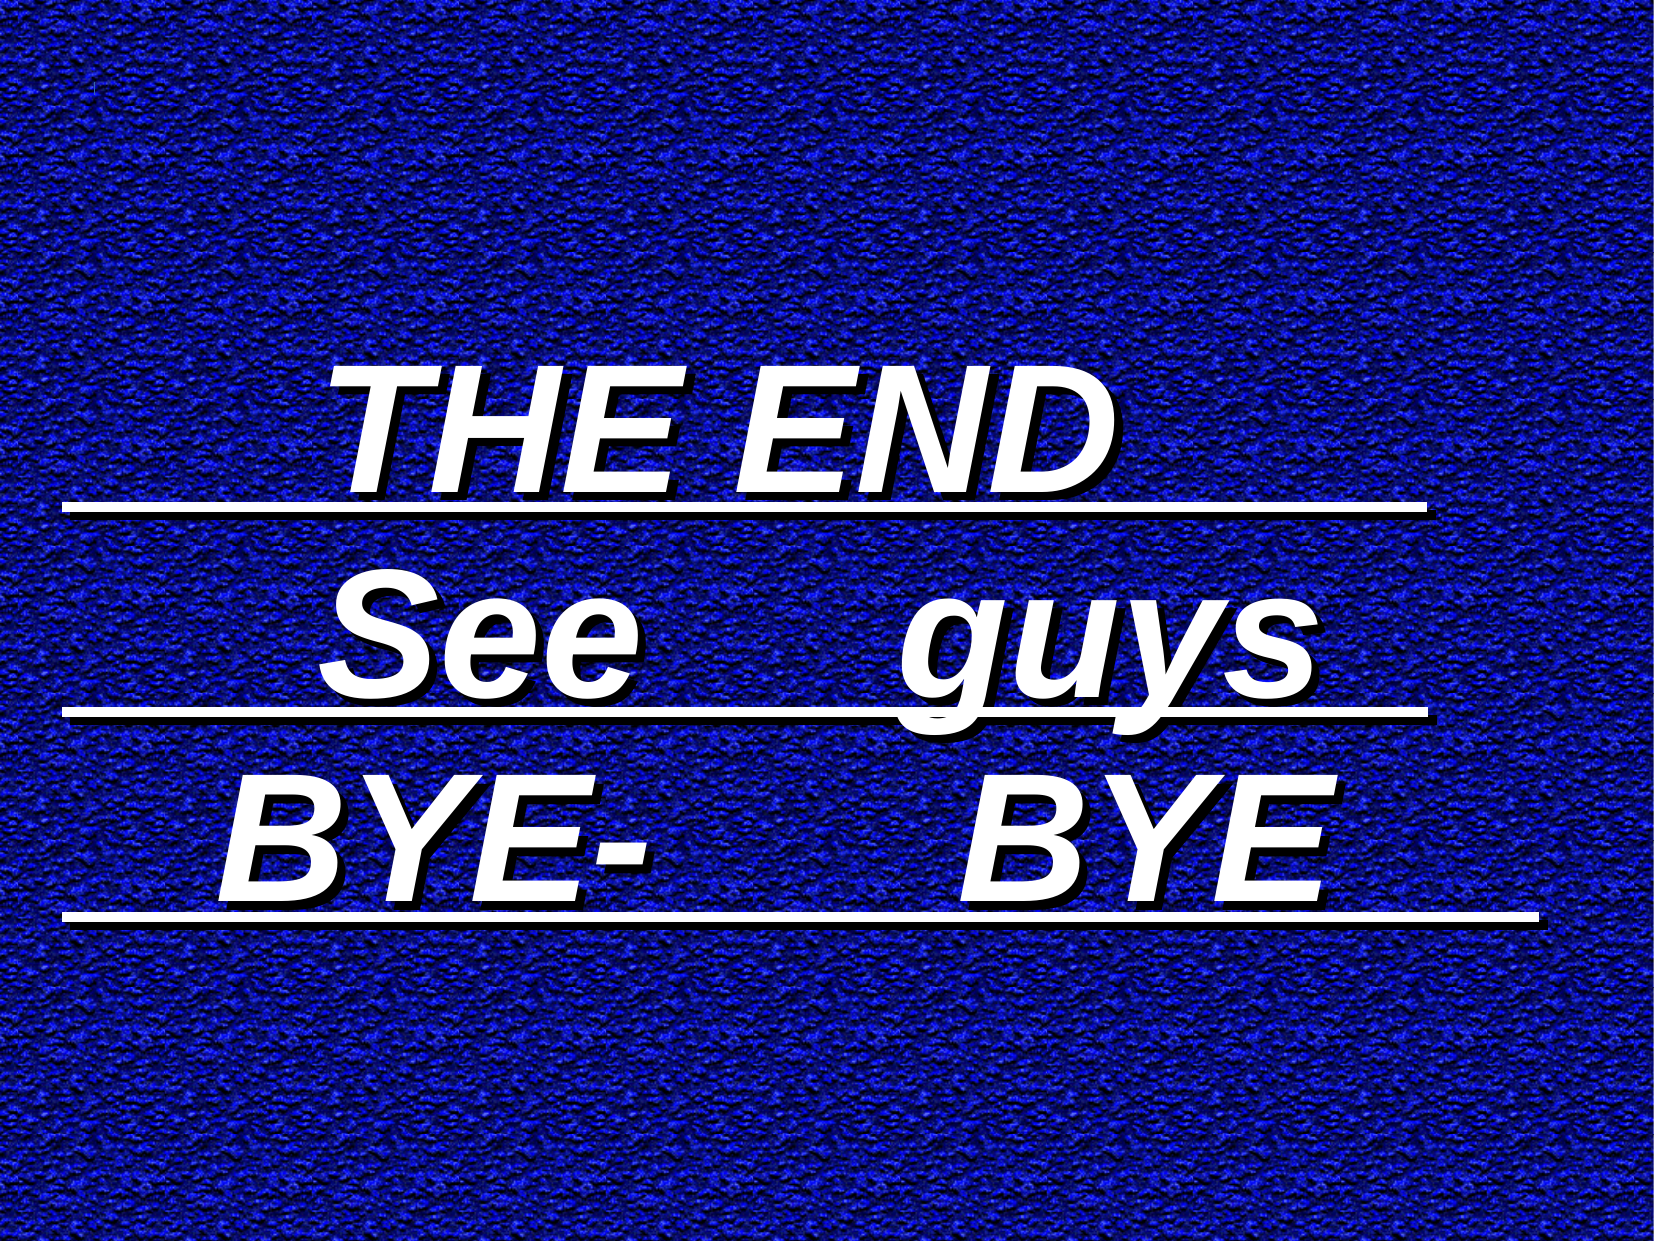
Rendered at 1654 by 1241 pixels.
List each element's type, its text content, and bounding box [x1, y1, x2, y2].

text_box THE END See guys BYE- BYE [47, 318, 1555, 1192]
picture [0, 0, 1654, 1241]
